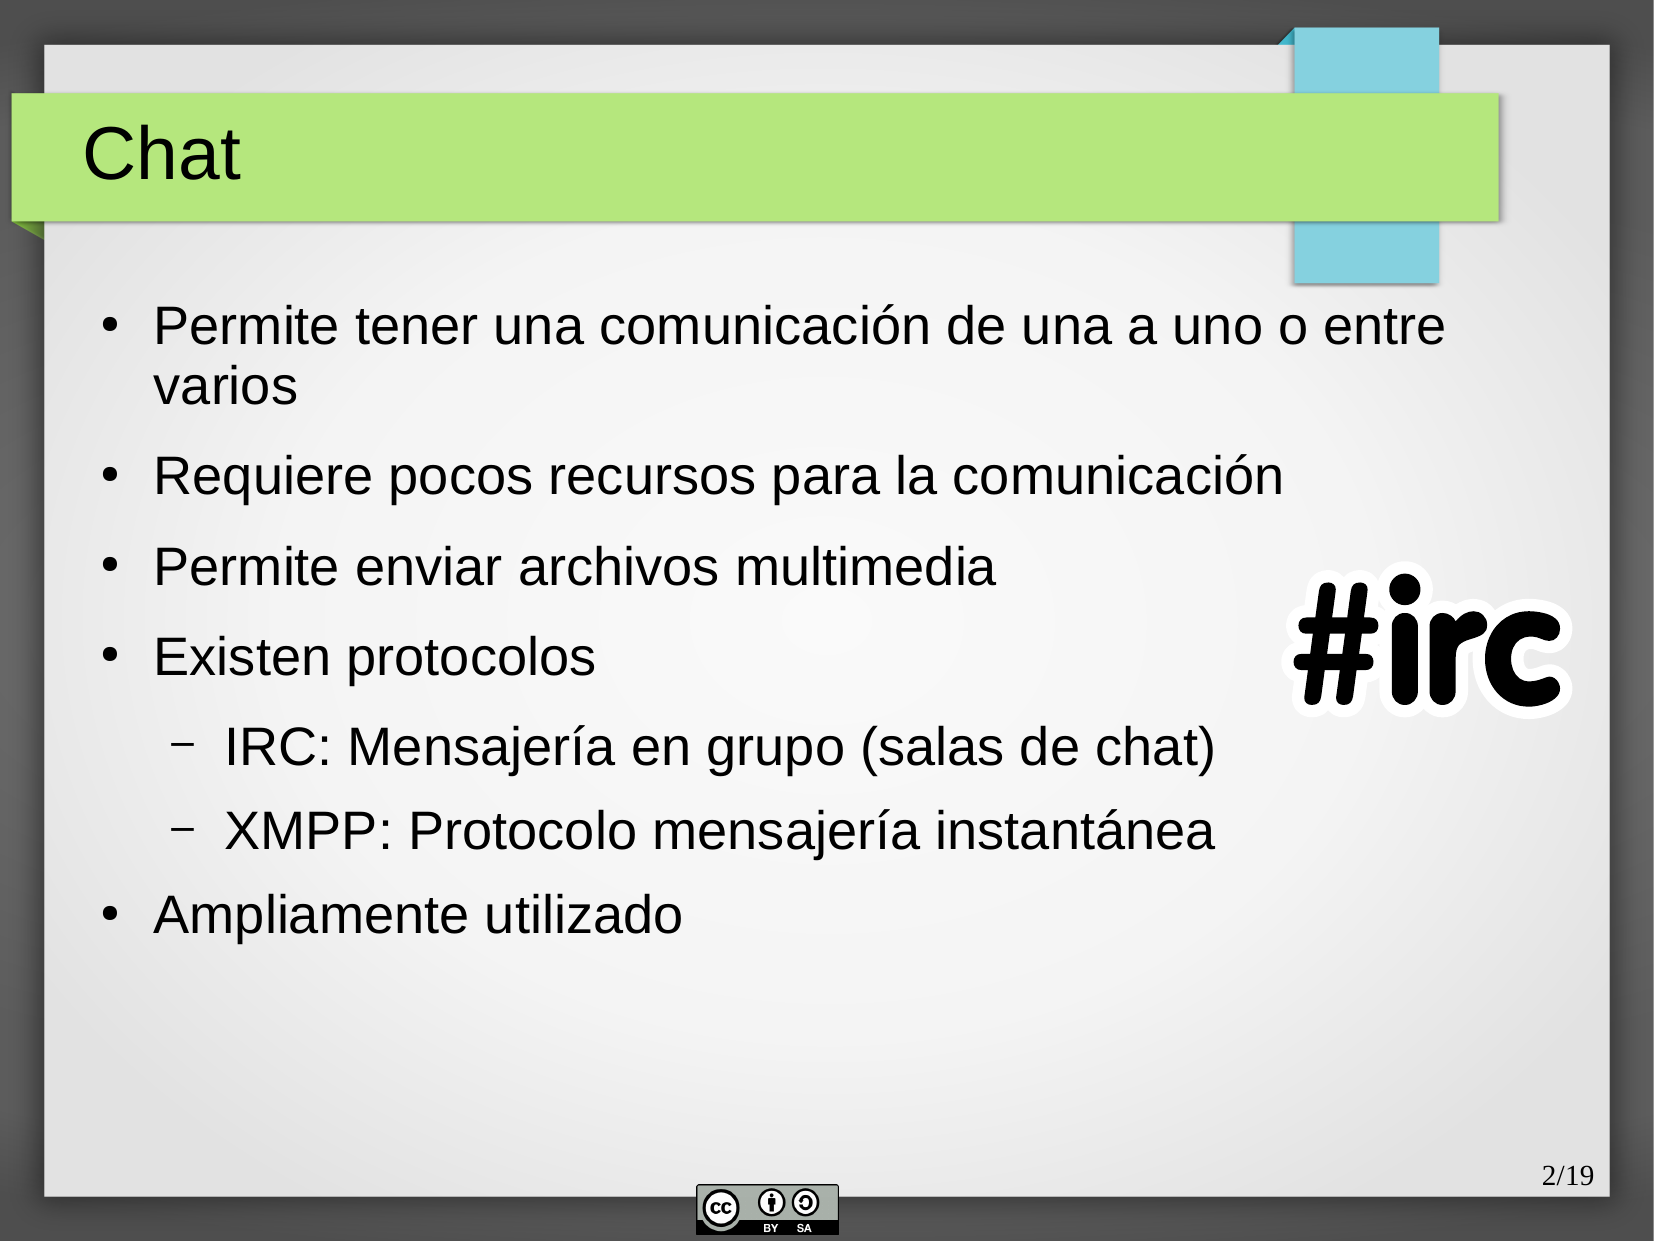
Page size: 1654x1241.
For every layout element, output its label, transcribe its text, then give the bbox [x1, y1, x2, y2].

picture [0, 0, 1654, 1241]
title Chat [82, 94, 1264, 213]
list Permite tener una comunicación de una a uno o entre varios Requiere pocos recursos para la comunicación Permite enviar archivos multimedia Existen protocolos IRC: Mensajería en grupo (salas de chat) XMPP: Protocolo mensajería instantánea Ampliamente utilizado [82, 295, 1571, 1015]
